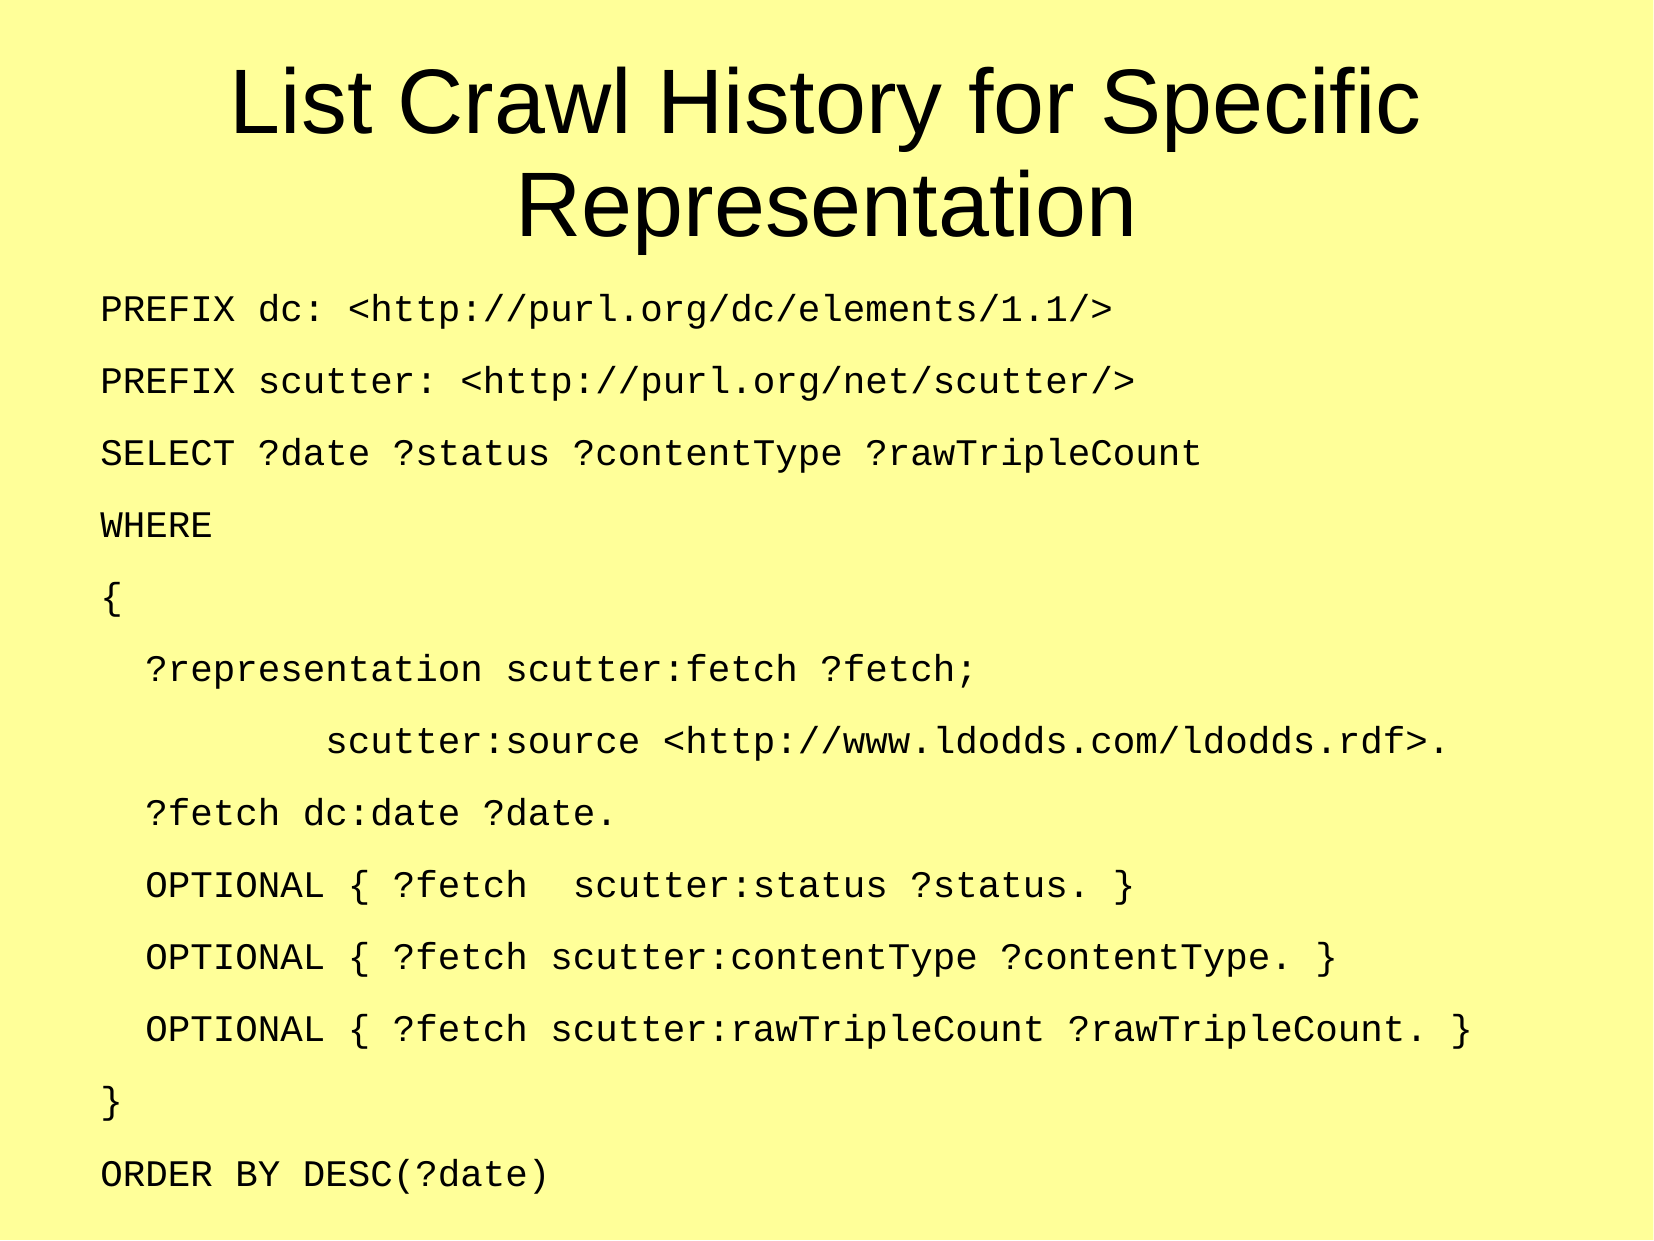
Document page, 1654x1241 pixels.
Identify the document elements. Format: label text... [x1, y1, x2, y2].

list PREFIX dc: <http://purl.org/dc/elements/1.1/> PREFIX scutter: <http://purl.org/net/scutter/> SELECT ?date ?status ?contentType ?rawTripleCount WHERE { ?representation scutter:fetch ?fetch; scutter:source <http://www.ldodds.com/ldodds.rdf>. ?fetch dc:date ?date. OPTIONAL { ?fetch scutter:status ?status. } OPTIONAL { ?fetch scutter:contentType ?contentType. } OPTIONAL { ?fetch scutter:rawTripleCount ?rawTripleCount. } } ORDER BY DESC(?date) [82, 290, 1571, 1163]
title List Crawl History for Specific Representation [82, 49, 1571, 257]
